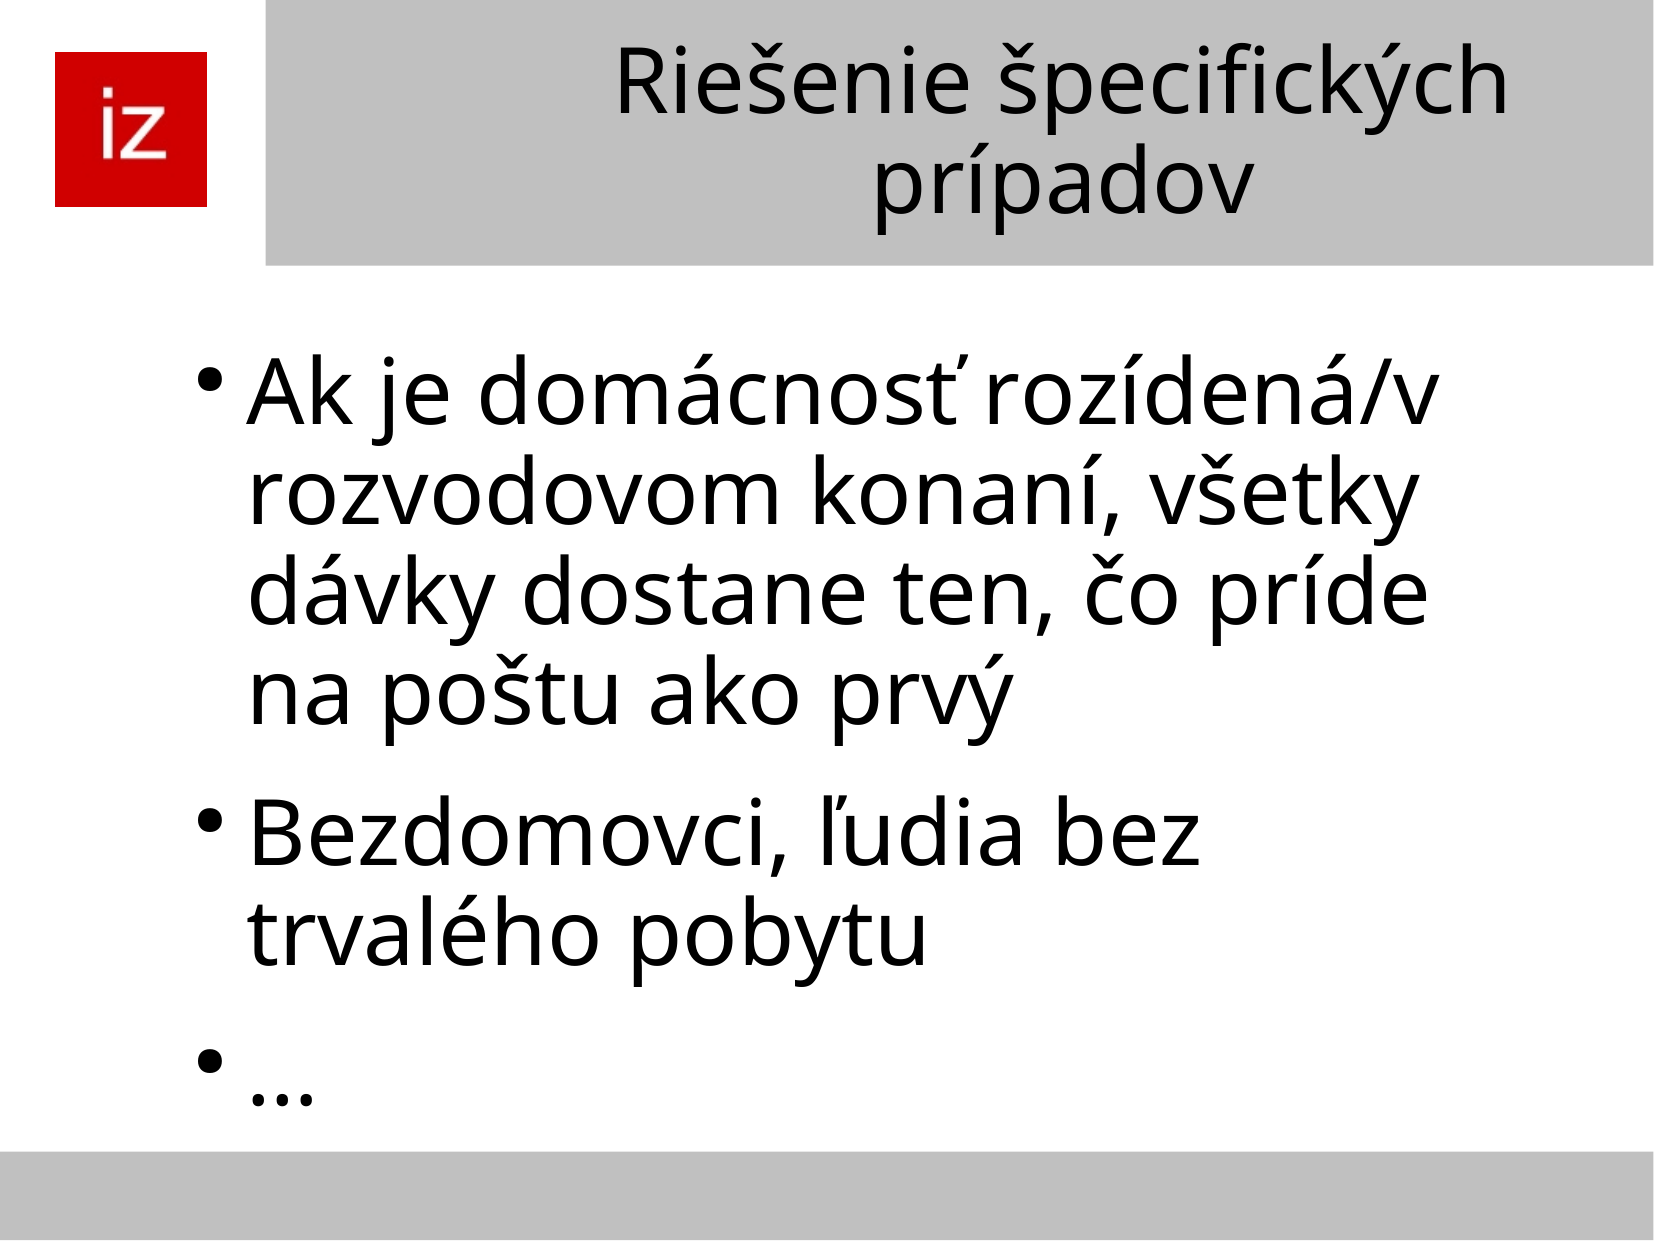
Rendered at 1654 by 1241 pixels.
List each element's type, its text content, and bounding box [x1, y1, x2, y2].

title Riešenie špecifických prípadov [561, 29, 1565, 237]
picture [55, 52, 207, 207]
list Ak je domácnosť rozídená/v rozvodovom konaní, všetky dávky dostane ten, čo príde na poštu ako prvý Bezdomovci, ľudia bez trvalého pobytu … [121, 344, 1533, 1126]
